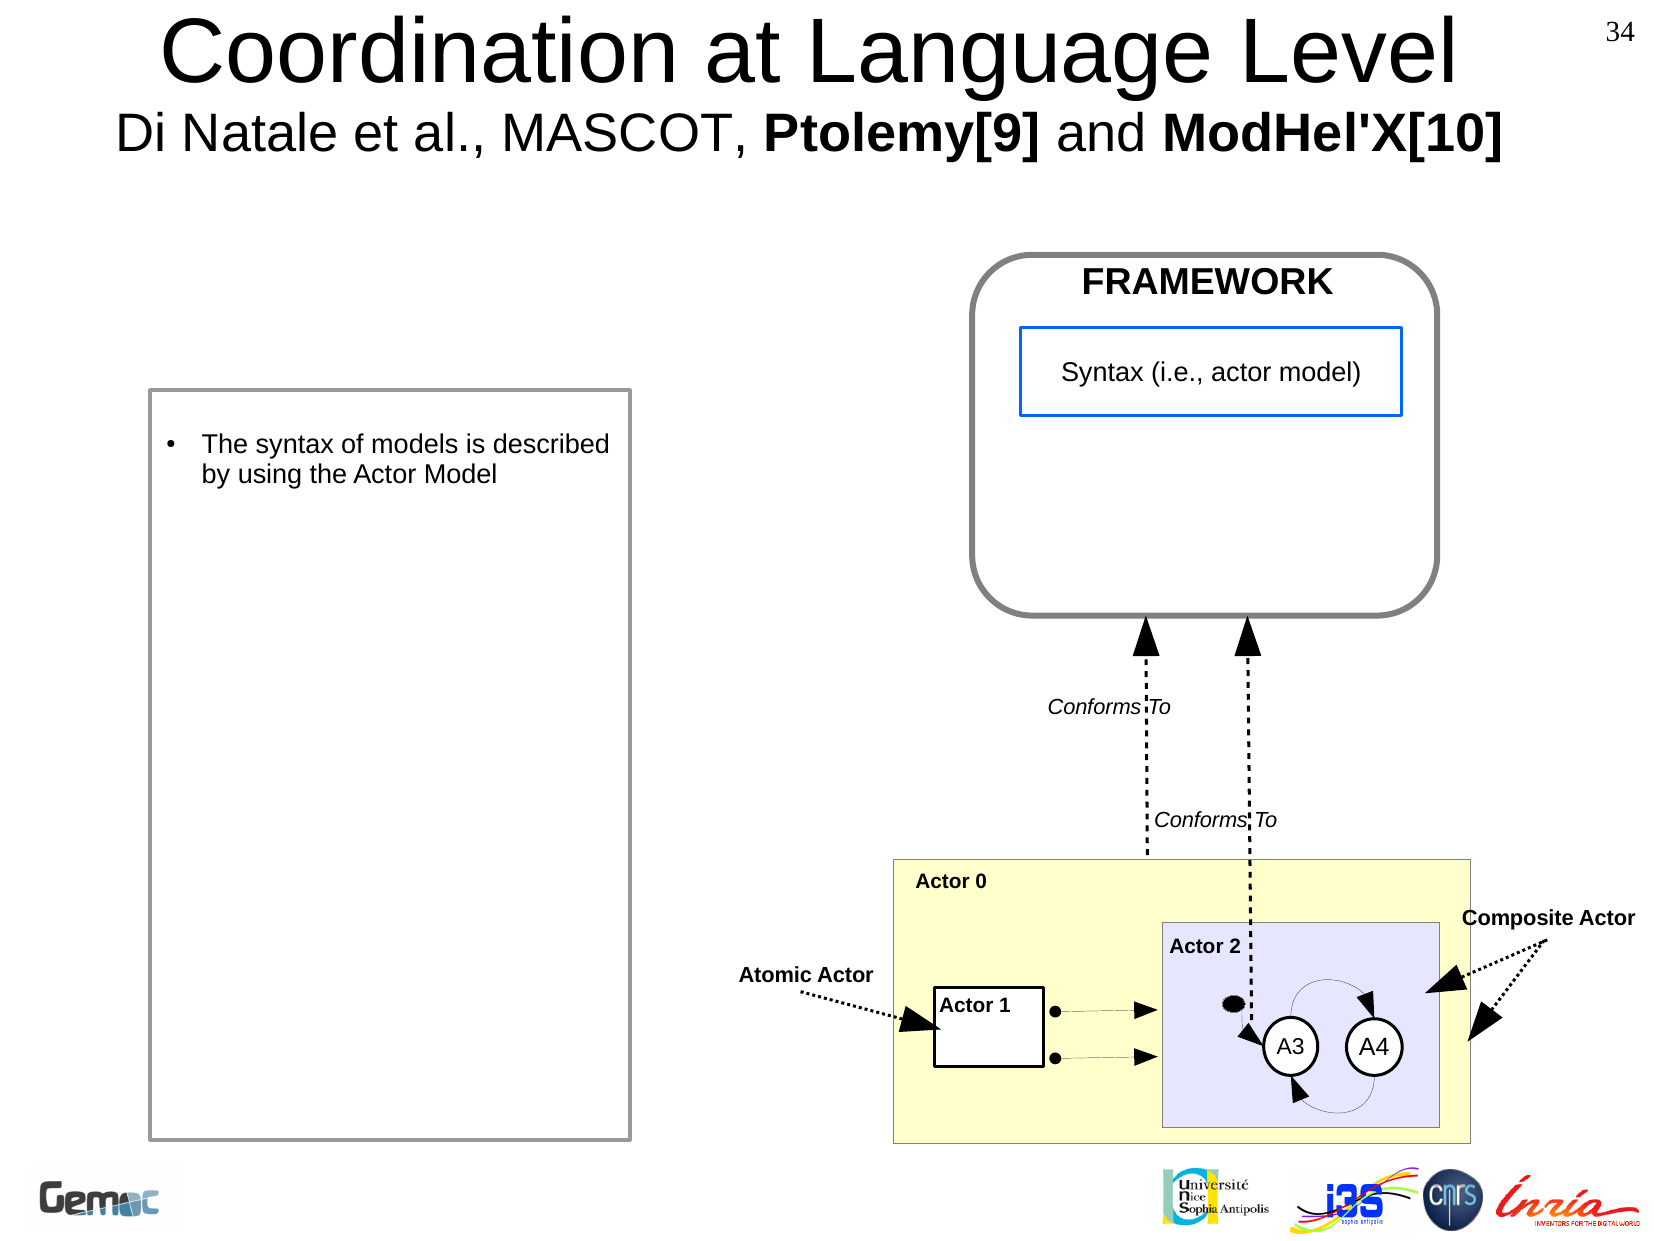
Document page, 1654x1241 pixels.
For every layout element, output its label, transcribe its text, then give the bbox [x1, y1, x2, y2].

text_box Conforms To [1139, 800, 1357, 856]
text_box A3 [1263, 1017, 1318, 1076]
text_box Syntax (i.e., actor model) [1020, 327, 1402, 416]
text_box Composite Actor [1447, 898, 1654, 950]
text_box [972, 312, 1438, 616]
text_box FRAMEWORK [945, 253, 1471, 312]
title Coordination at Language Level Di Natale et al., MASCOT, Ptolemy[9] and ModHel'X[10] [0, 0, 1654, 266]
text_box Actor 1 [866, 985, 1084, 1042]
text_box [893, 859, 1471, 1144]
text_box The syntax of models is described by using the Actor Model [150, 390, 631, 1141]
text_box Conforms To [1032, 687, 1251, 743]
text_box Actor 0 [842, 861, 1060, 918]
picture [1137, 1150, 1647, 1241]
text_box A4 [1346, 1018, 1403, 1076]
text_box Atomic Actor [723, 955, 942, 1007]
text_box Actor 2 [1096, 926, 1314, 983]
